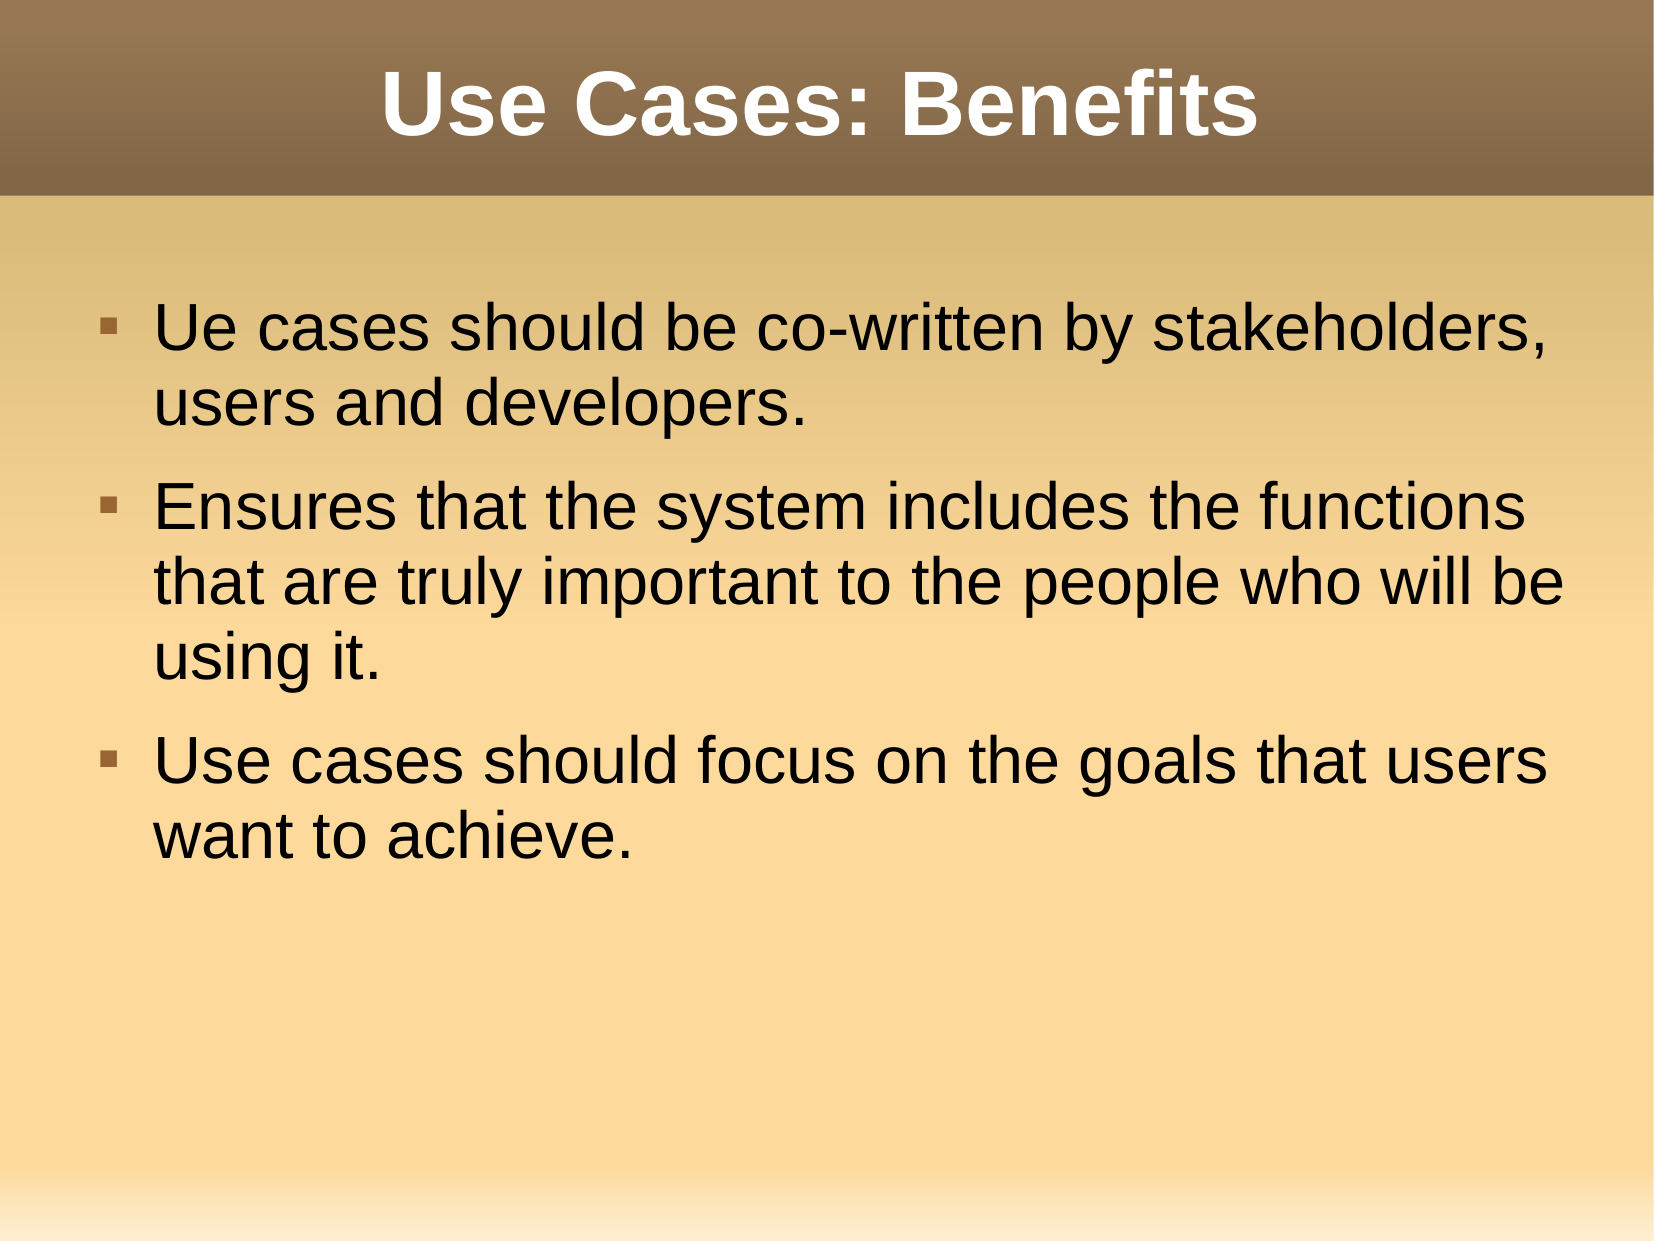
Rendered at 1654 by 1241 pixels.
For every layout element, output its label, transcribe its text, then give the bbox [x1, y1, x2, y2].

list Ue cases should be co-written by stakeholders, users and developers. Ensures that the system includes the functions that are truly important to the people who will be using it. Use cases should focus on the goals that users want to achieve. [82, 290, 1571, 1094]
picture [0, 0, 1654, 1241]
title Use Cases: Benefits [76, 7, 1565, 200]
